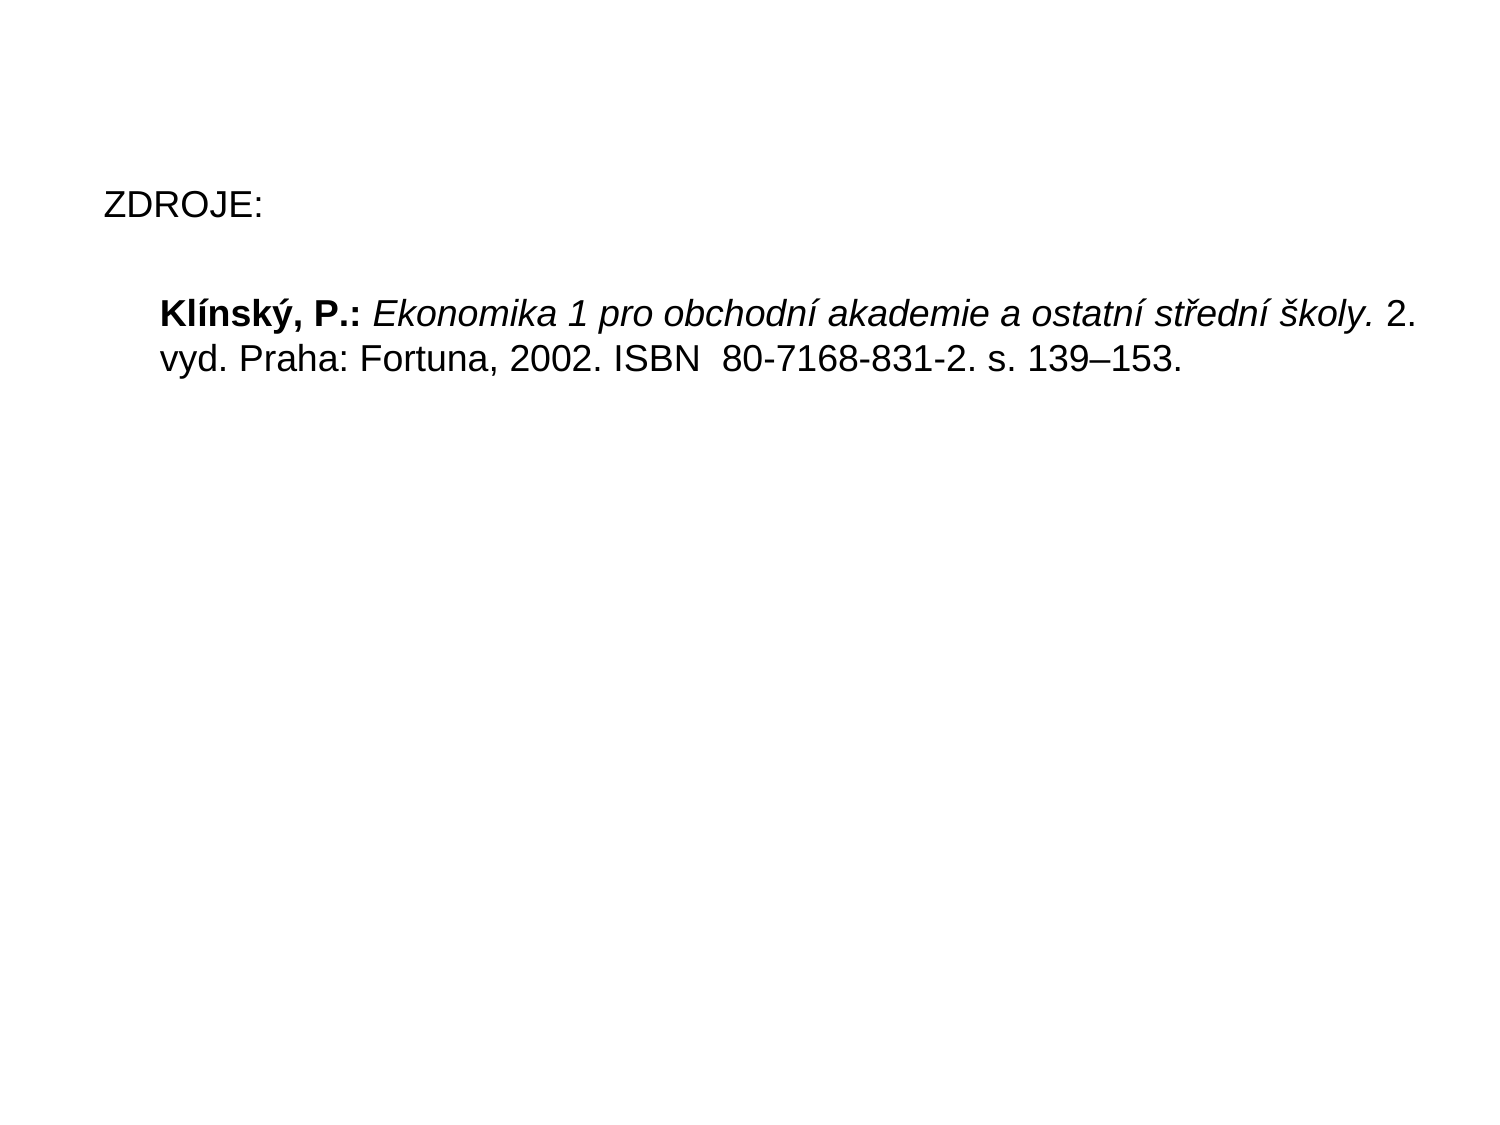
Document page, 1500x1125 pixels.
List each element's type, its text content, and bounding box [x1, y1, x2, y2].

list ZDROJE: Klínský, P.: Ekonomika 1 pro obchodní akademie a ostatní střední školy. 2. vyd. Praha: Fortuna, 2002. ISBN 80-7168-831-2. s. 139–153. [88, 172, 1439, 916]
